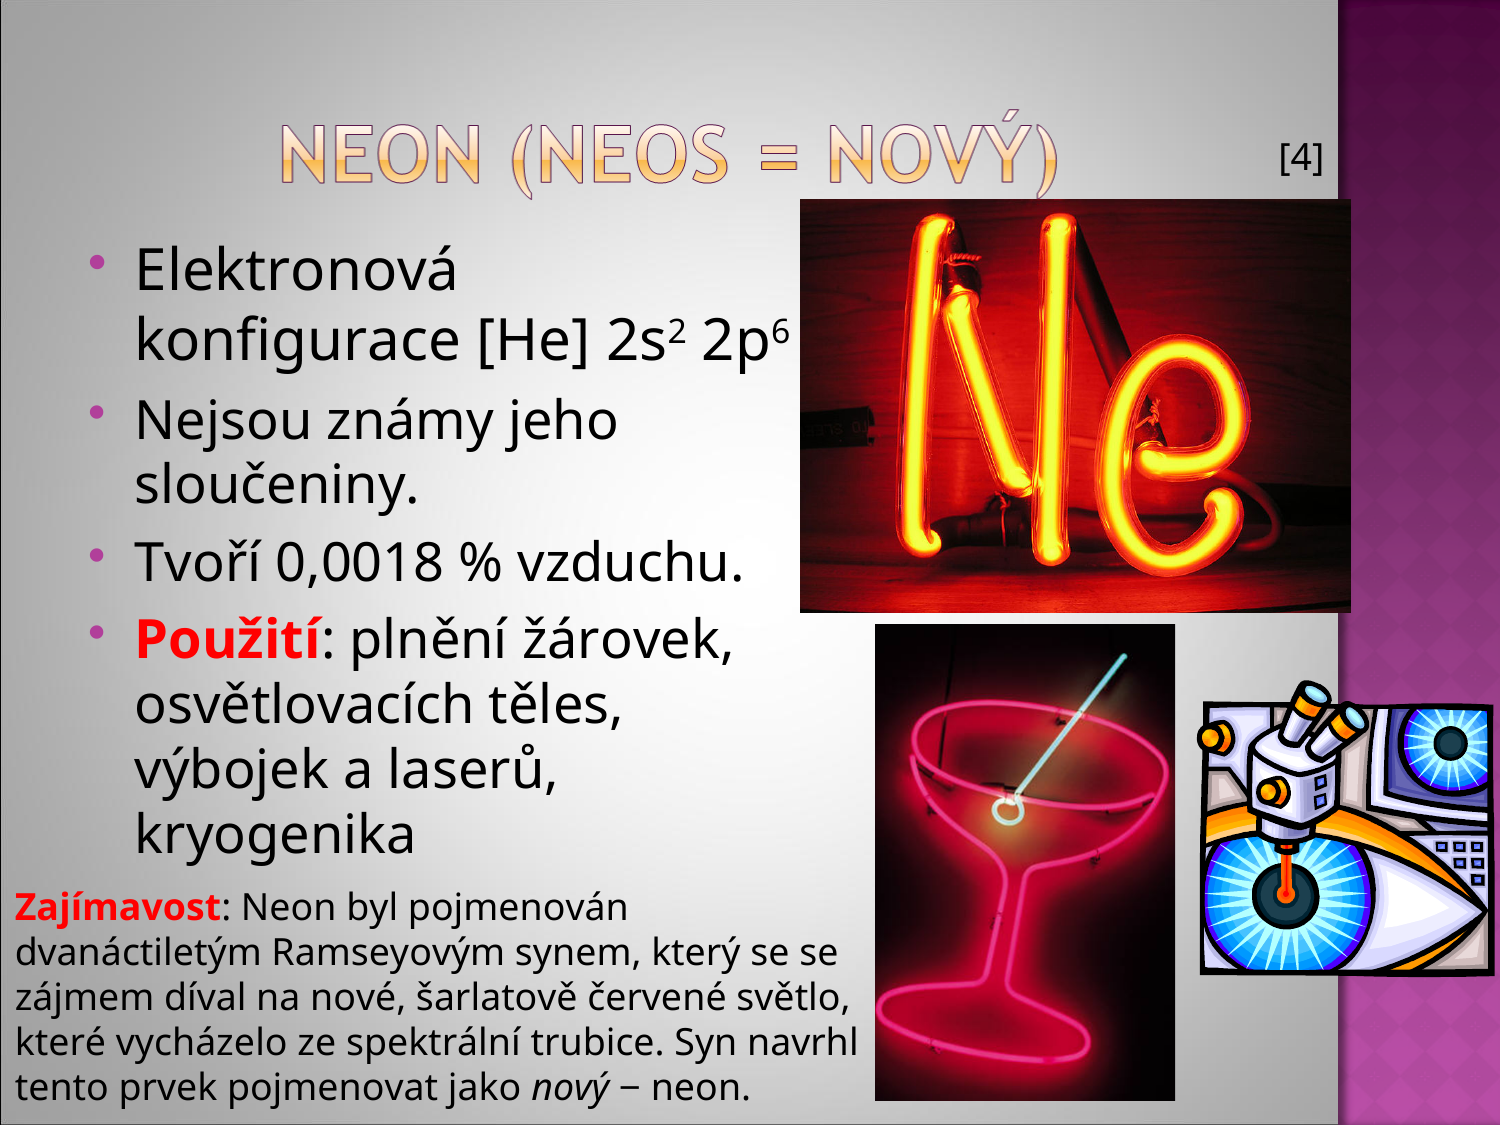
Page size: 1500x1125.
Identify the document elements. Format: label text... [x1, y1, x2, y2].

text_box Zajímavost: Neon byl pojmenován dvanáctiletým Ramseyovým synem, který se se zájmem díval na nové, šarlatově červené světlo, které vycházelo ze spektrální trubice. Syn navrhl tento prvek pojmenovat jako nový − neon. [0, 874, 875, 1116]
text_box [73, 52, 1265, 202]
list Elektronová konfigurace [He] 2s2 2p6 Nejsou známy jeho sloučeniny. Tvoří 0,0018 % vzduchu. Použití: plnění žárovek, osvětlovacích těles, výbojek a laserů, kryogenika [75, 224, 813, 874]
picture [0, 0, 1500, 1125]
text_box [4] [1263, 124, 1340, 186]
